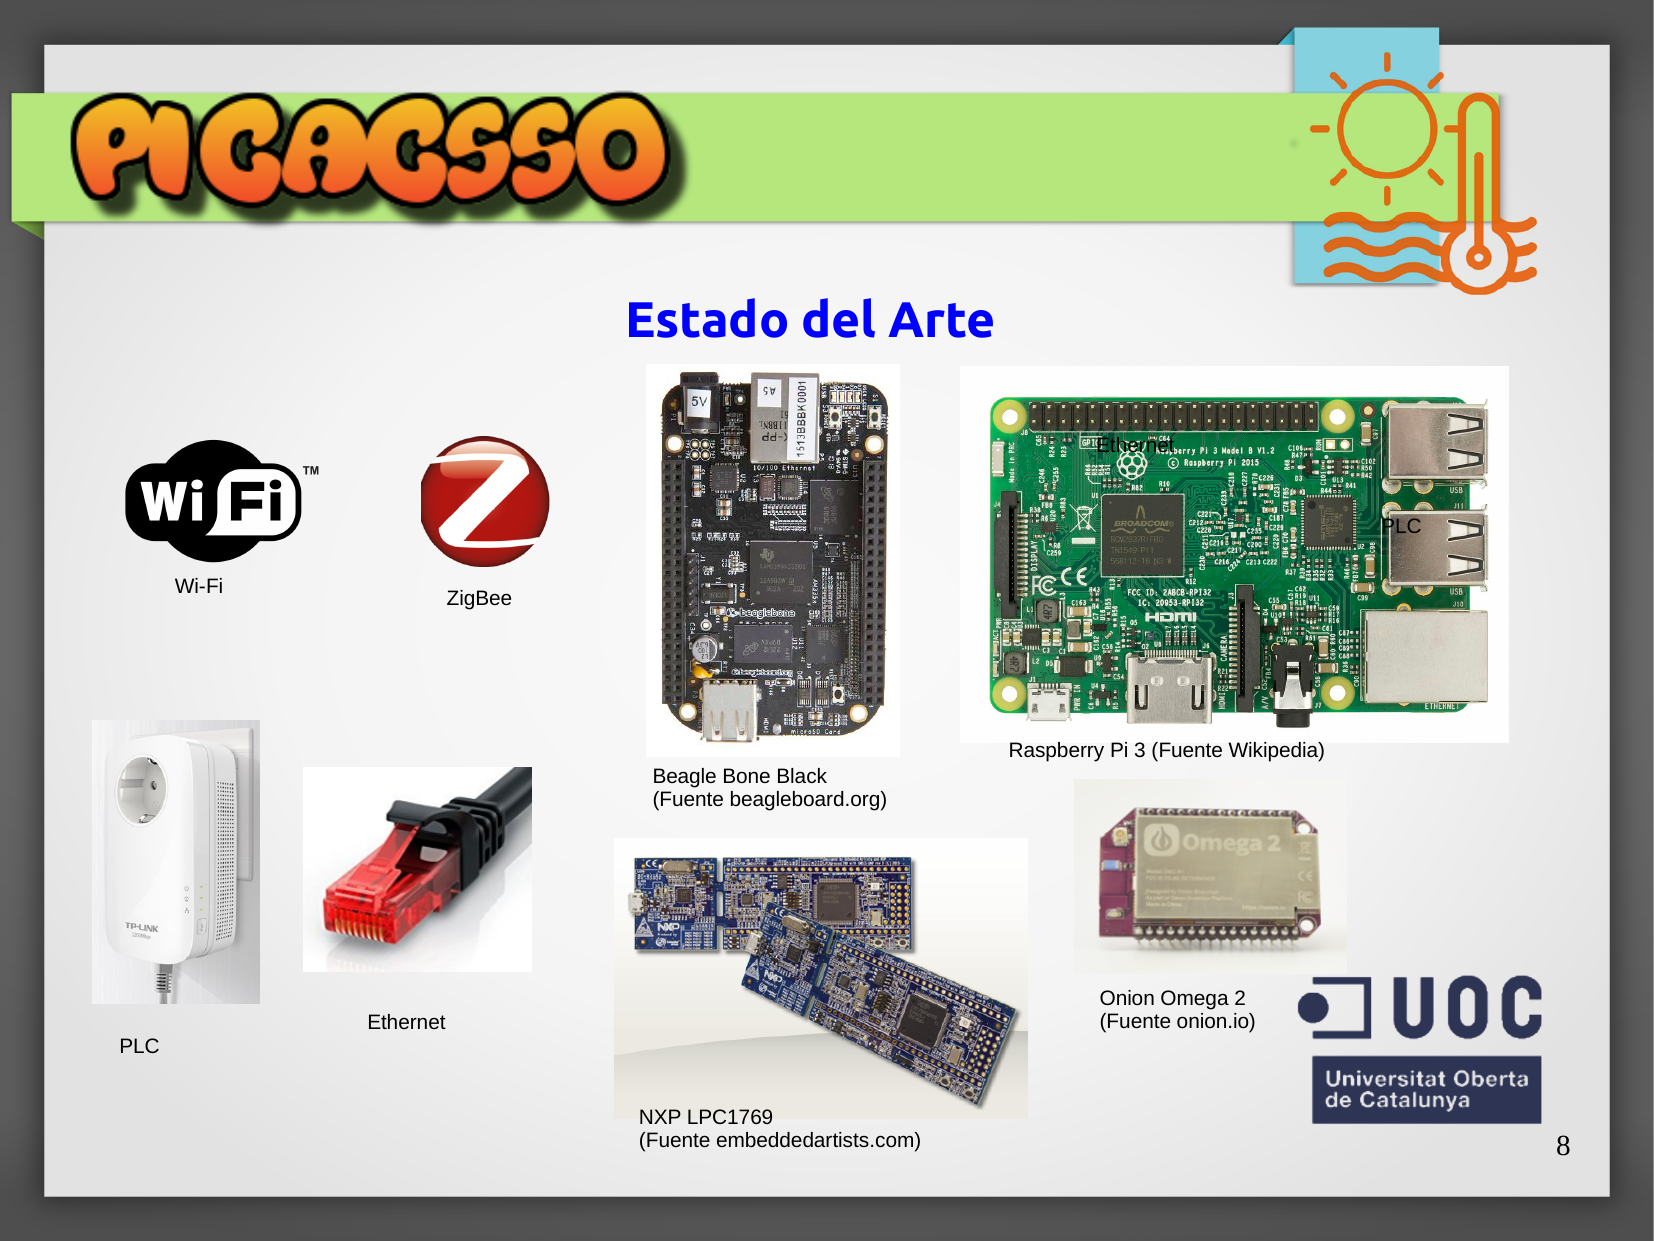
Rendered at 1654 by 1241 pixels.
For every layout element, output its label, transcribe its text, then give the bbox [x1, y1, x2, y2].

text_box PLC [1366, 507, 1487, 555]
text_box Ethernet [352, 1003, 473, 1052]
text_box NXP LPC1769 (Fuente embeddedartists.com) [624, 1098, 1004, 1170]
text_box Estado del Arte [121, 283, 1501, 410]
text_box ZigBee [431, 578, 552, 626]
picture [0, 0, 1654, 1241]
text_box PLC [104, 1027, 225, 1075]
text_box Raspberry Pi 3 (Fuente Wikipedia) [993, 731, 1479, 769]
text_box Wi-Fi [160, 566, 281, 615]
text_box Onion Omega 2 (Fuente onion.io) [1084, 979, 1359, 1063]
text_box Beagle Bone Black (Fuente beagleboard.org) [637, 757, 912, 841]
text_box Ethernet [1081, 426, 1202, 474]
